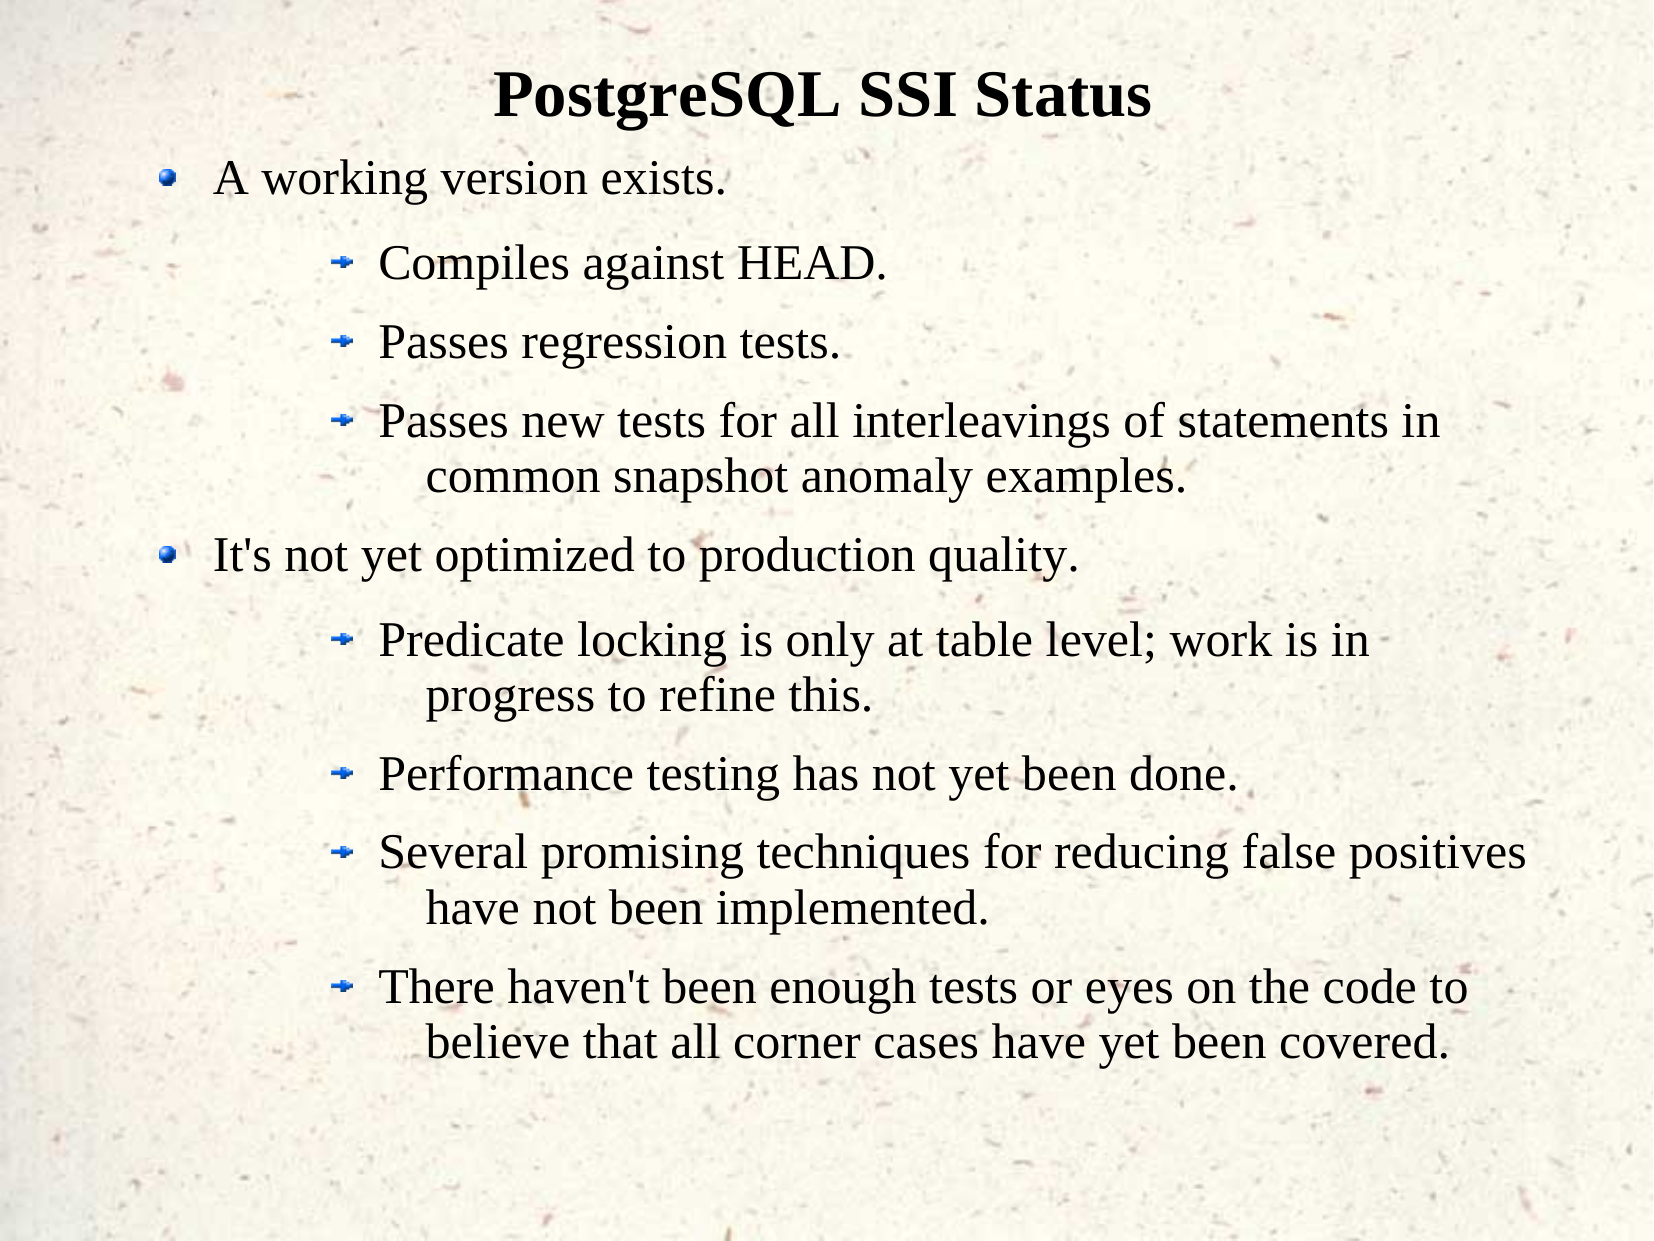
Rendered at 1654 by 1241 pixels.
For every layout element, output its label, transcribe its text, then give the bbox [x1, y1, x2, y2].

picture [0, 0, 1654, 1241]
title PostgreSQL SSI Status [112, 37, 1535, 151]
list A working version exists. Compiles against HEAD. Passes regression tests. Passes new tests for all interleavings of statements in common snapshot anomaly examples. It's not yet optimized to production quality. Predicate locking is only at table level; work is in progress to refine this. Performance testing has not yet been done. Several promising techniques for reducing false positives have not been implemented. There haven't been enough tests or eyes on the code to believe that all corner cases have yet been covered. [142, 150, 1536, 1201]
